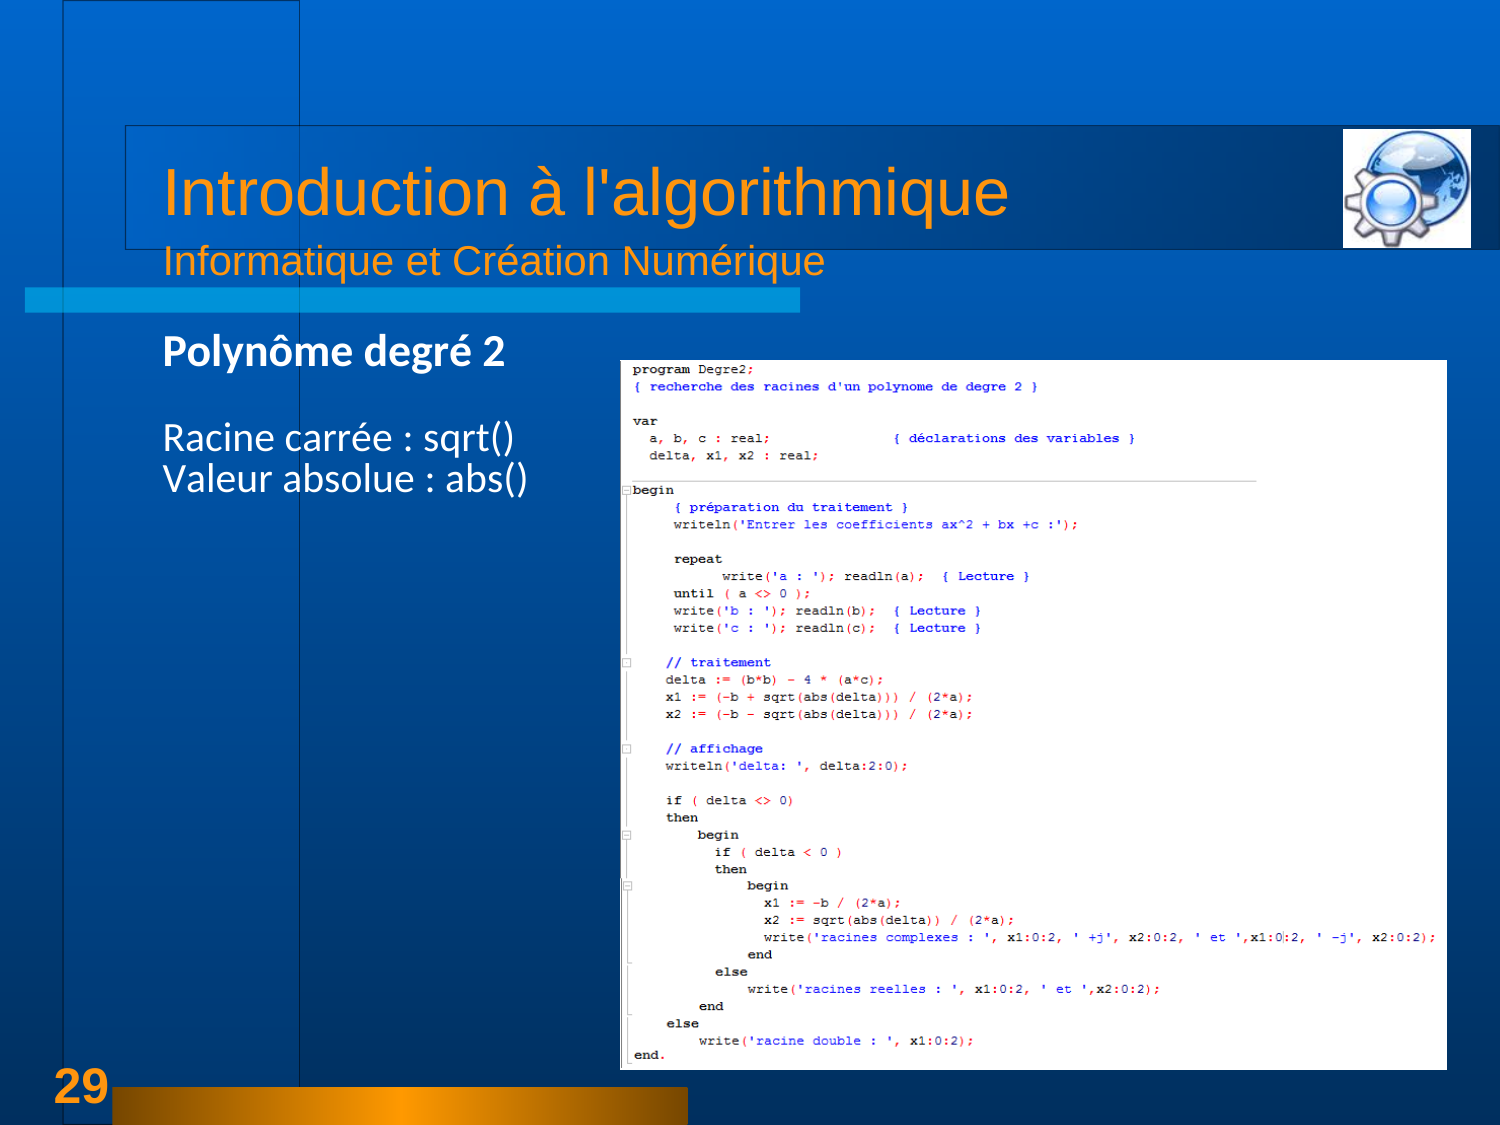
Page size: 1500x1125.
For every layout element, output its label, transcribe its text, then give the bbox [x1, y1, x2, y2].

picture [620, 360, 1447, 1070]
text_box Polynôme degré 2 Racine carrée : sqrt() Valeur absolue : abs() [147, 324, 1418, 957]
picture [1343, 129, 1471, 248]
